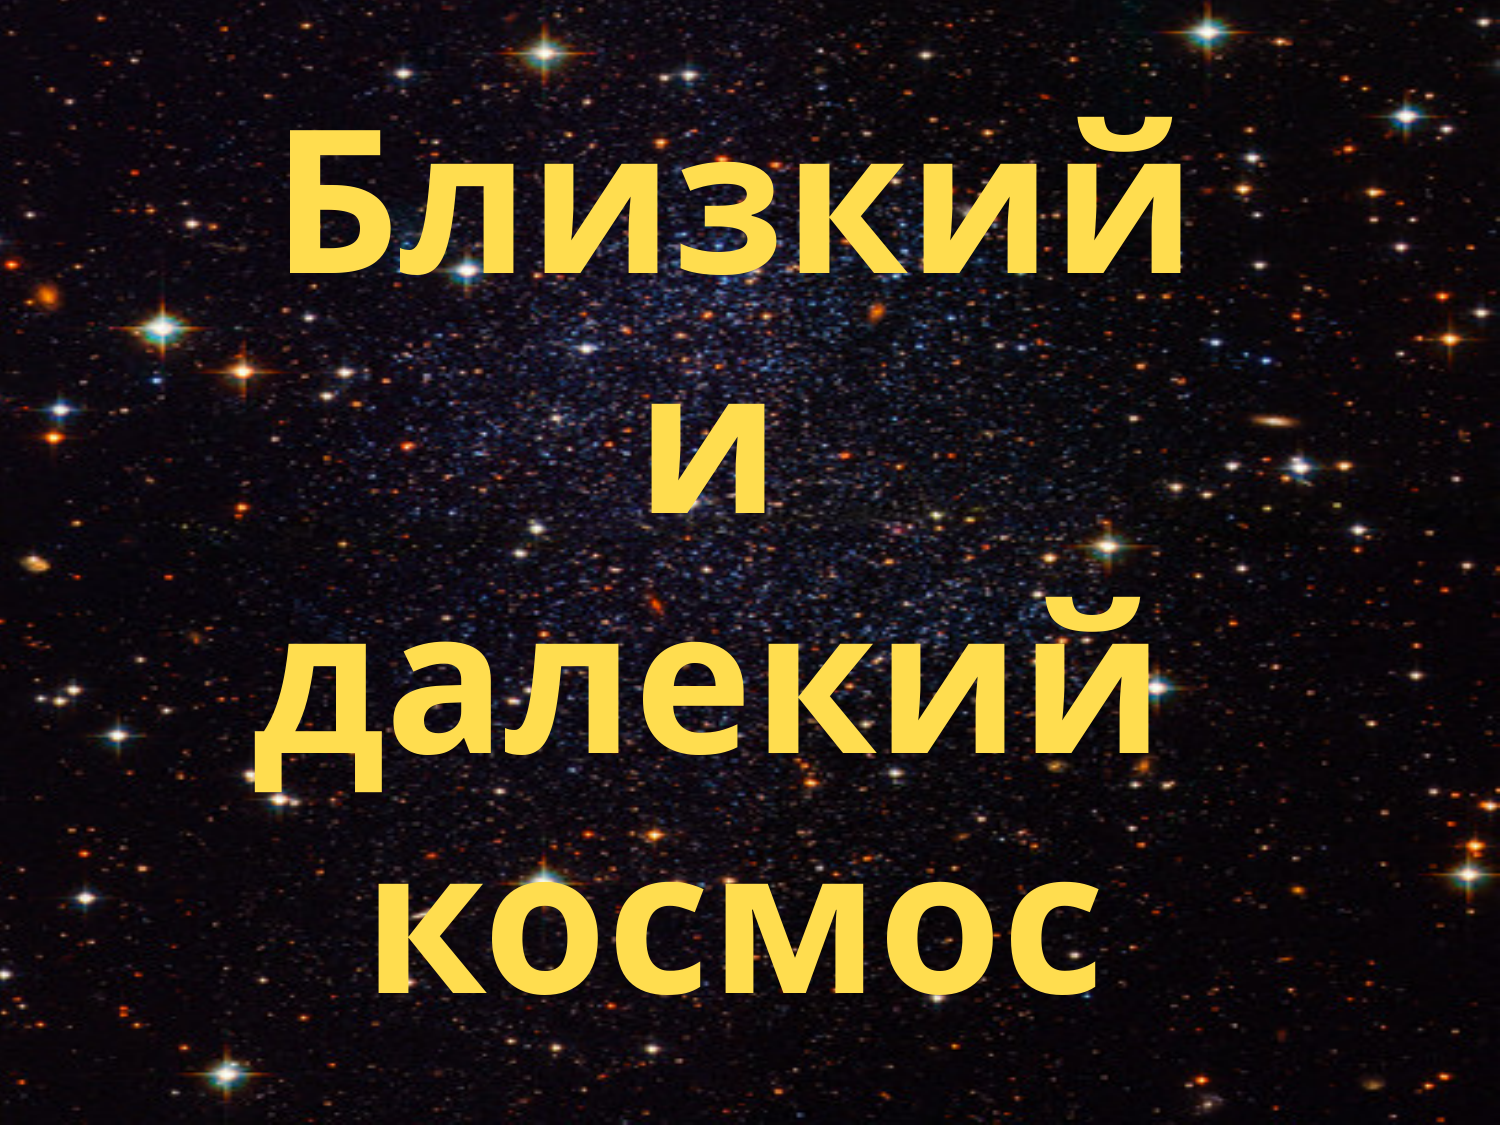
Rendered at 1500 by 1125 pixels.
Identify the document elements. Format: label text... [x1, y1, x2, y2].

picture [0, 0, 1500, 1125]
text_box Близкий и далекий космос [218, 66, 1251, 802]
